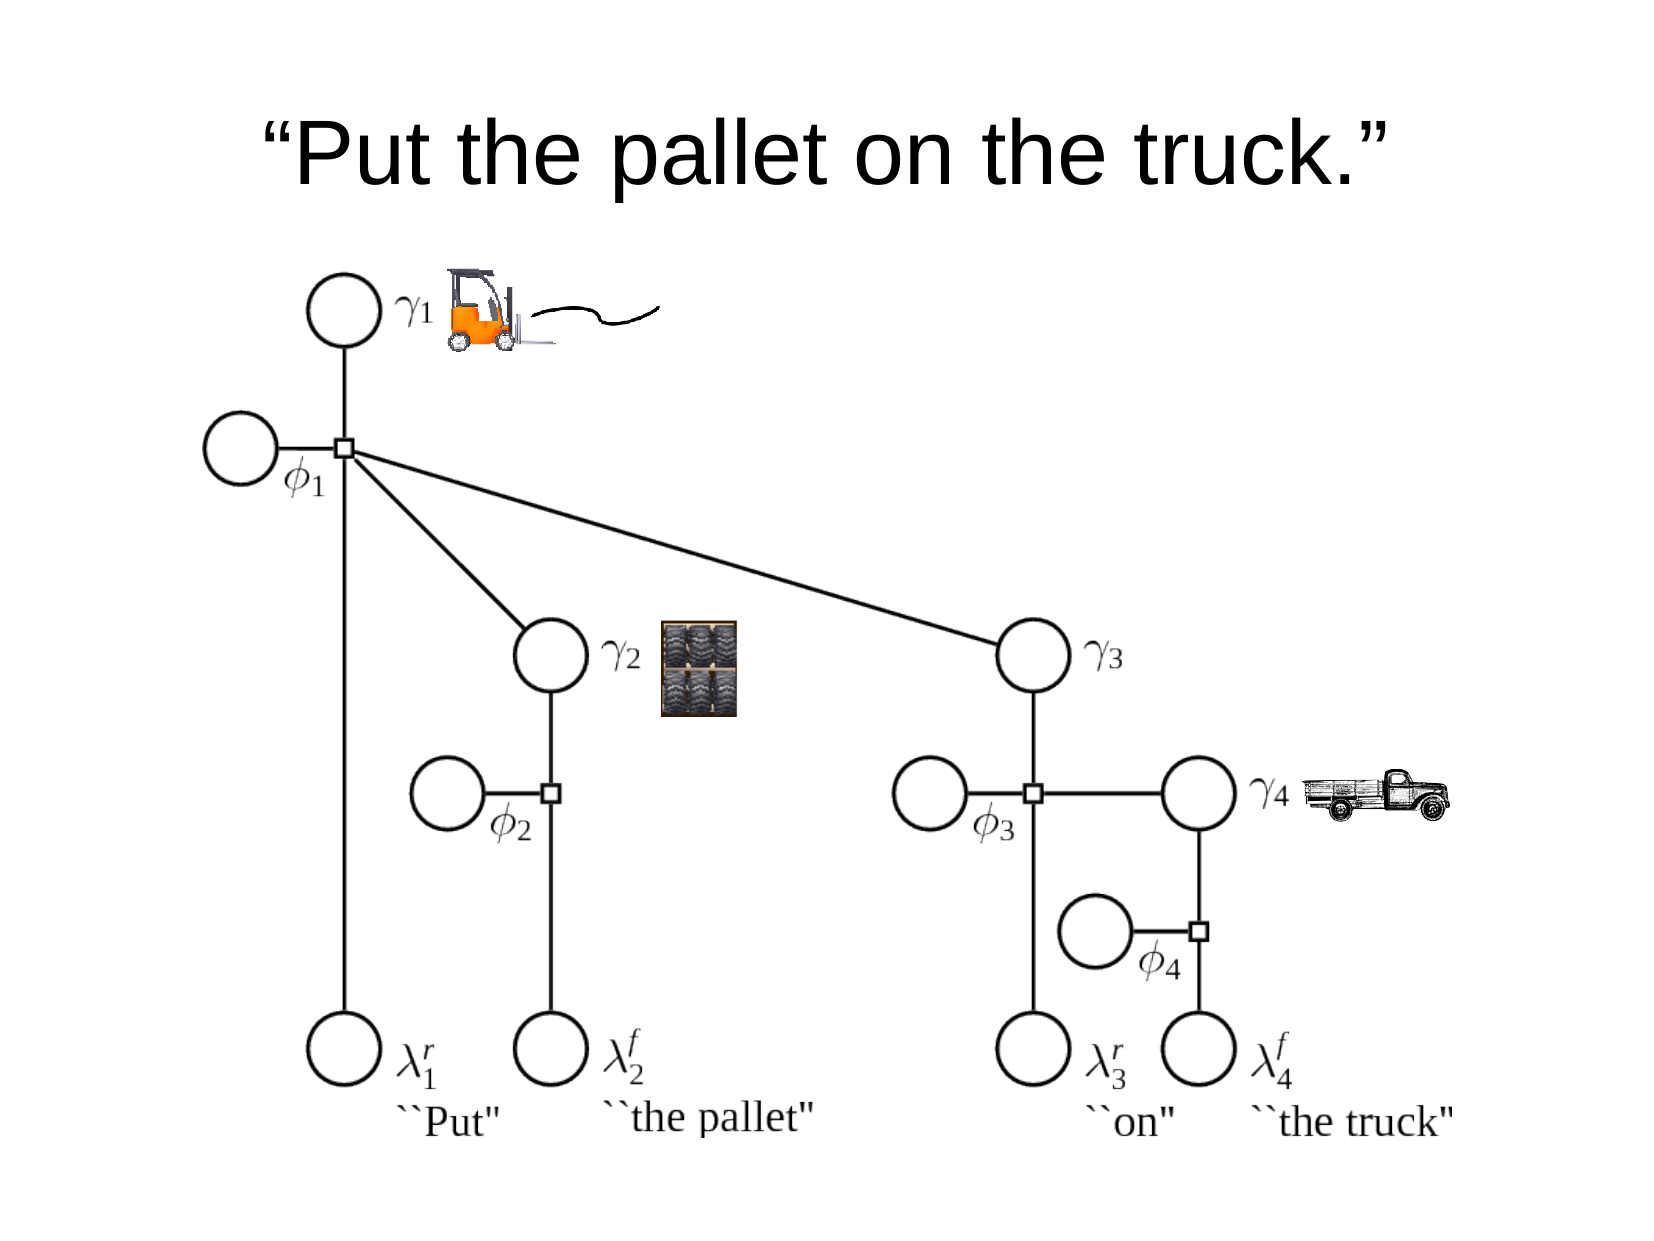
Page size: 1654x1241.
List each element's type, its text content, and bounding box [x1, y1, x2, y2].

title “Put the pallet on the truck.” [82, 49, 1571, 257]
picture [202, 265, 1452, 1138]
